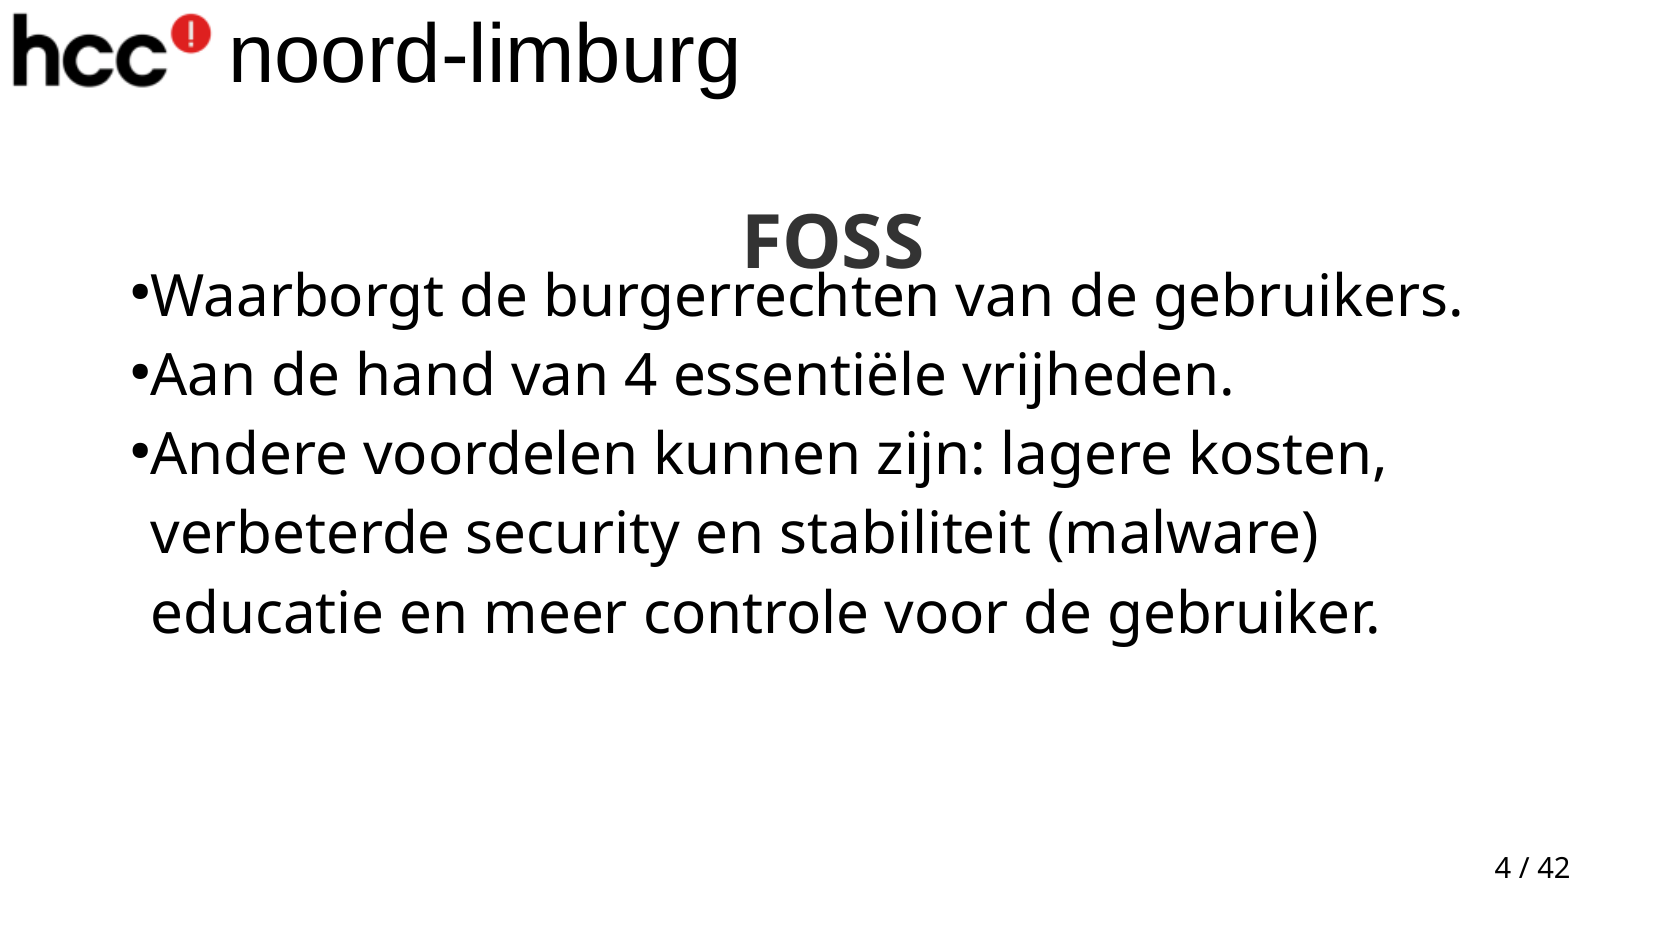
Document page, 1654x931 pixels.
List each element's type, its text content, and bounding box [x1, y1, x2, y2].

title FOSS [129, 150, 1536, 288]
picture [11, 11, 214, 91]
subtitle Waarborgt de burgerrechten van de gebruikers. Aan de hand van 4 essentiële vrijheden. Andere voordelen kunnen zijn: lagere kosten, verbeterde security en stabiliteit (malware) educatie en meer controle voor de gebruiker. [129, 288, 1619, 695]
